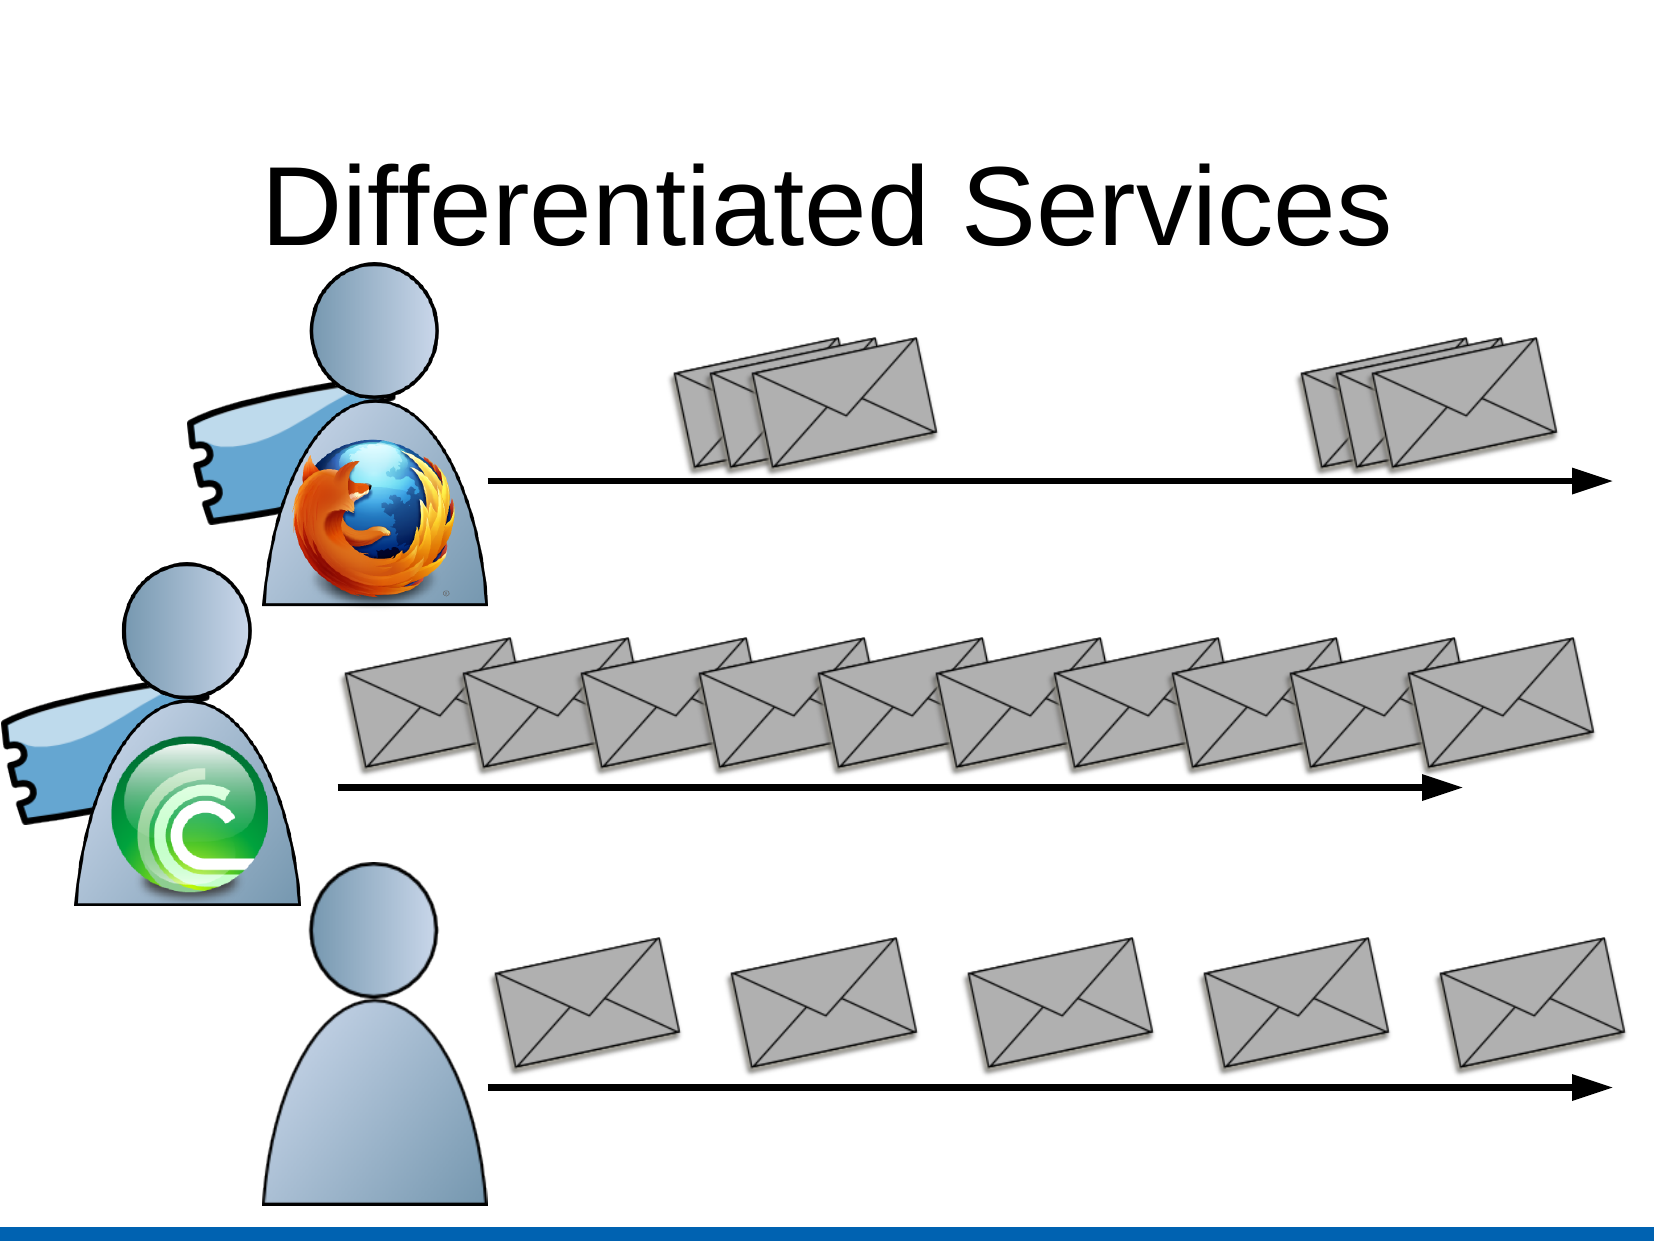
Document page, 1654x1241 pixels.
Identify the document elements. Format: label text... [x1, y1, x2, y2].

picture [1196, 937, 1393, 1078]
picture [723, 937, 921, 1078]
picture [1, 262, 684, 1206]
picture [1432, 937, 1629, 1078]
picture [666, 337, 941, 478]
picture [1293, 337, 1561, 478]
picture [337, 637, 1598, 778]
title Differentiated Services [121, 102, 1533, 311]
picture [960, 937, 1157, 1078]
